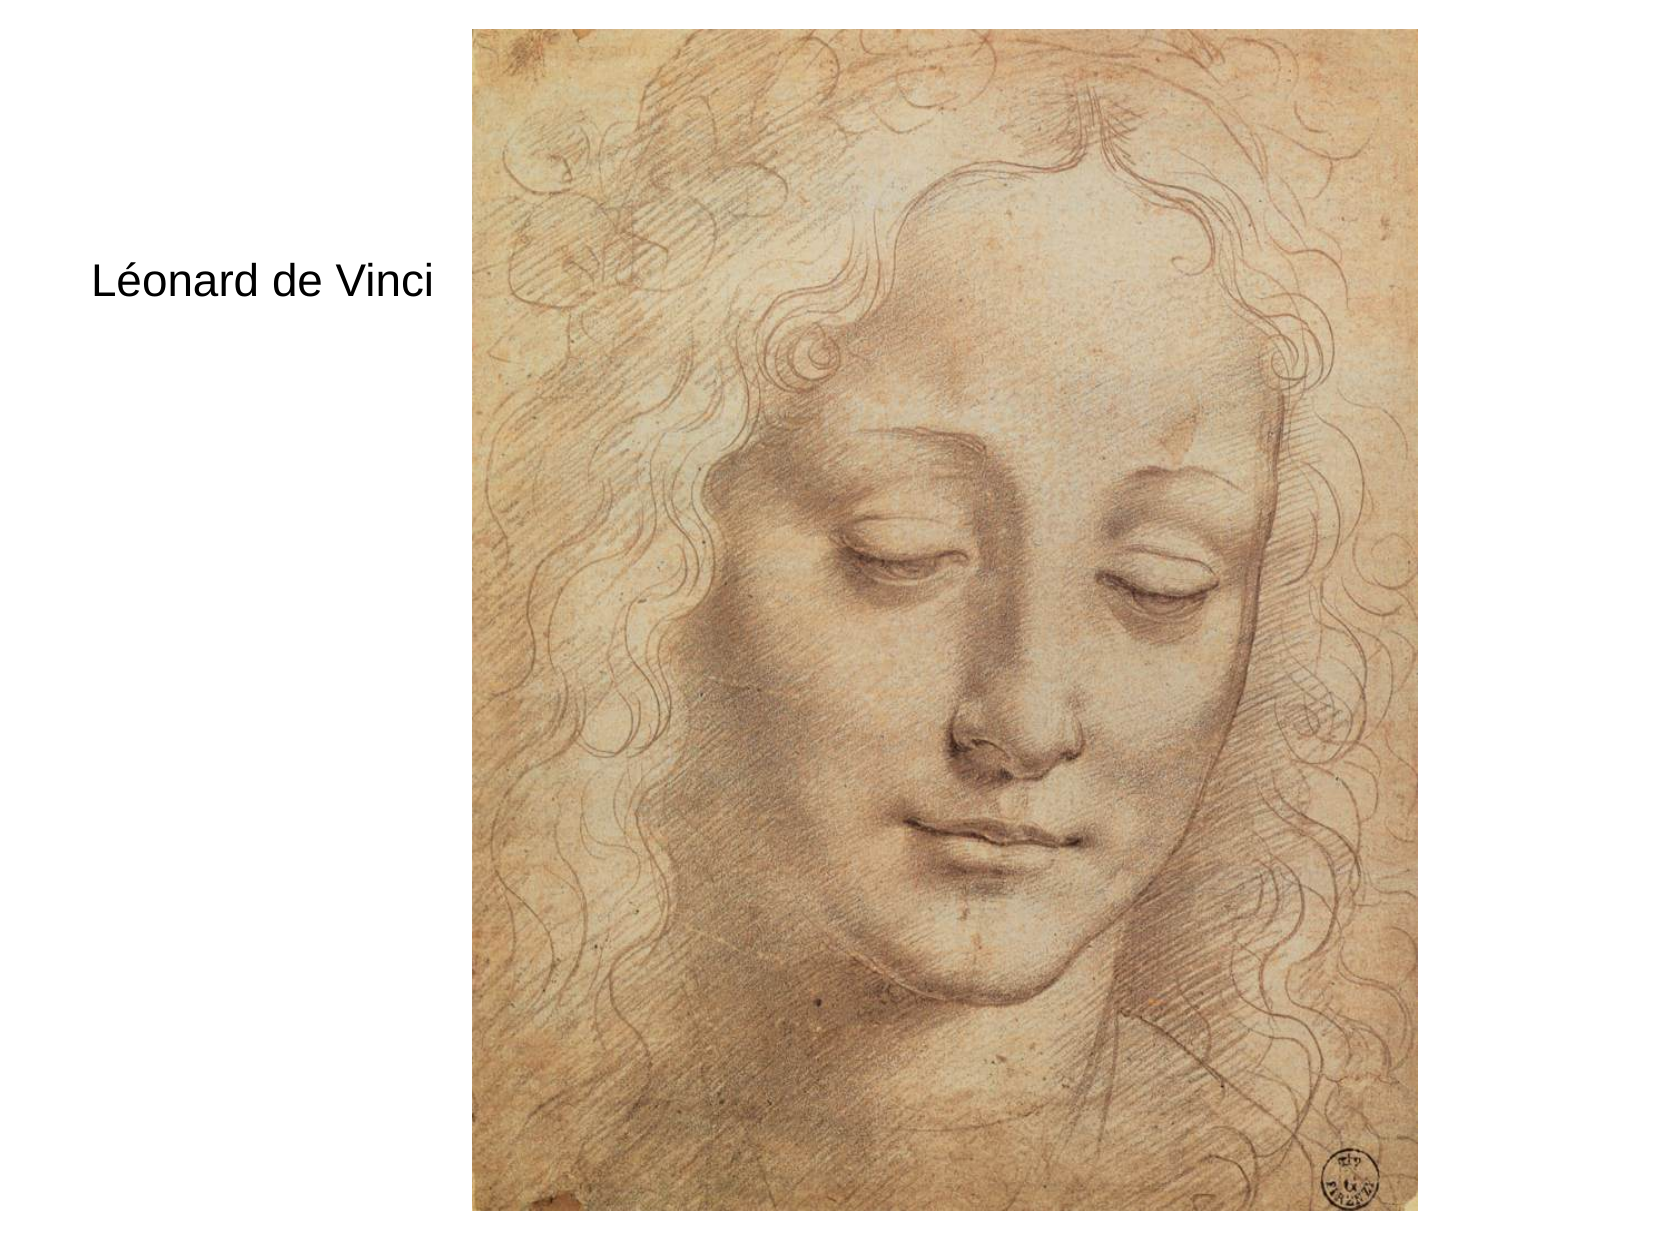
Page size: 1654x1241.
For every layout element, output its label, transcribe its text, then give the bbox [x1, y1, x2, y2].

picture [472, 29, 1418, 1211]
title Léonard de Vinci [82, 206, 443, 355]
